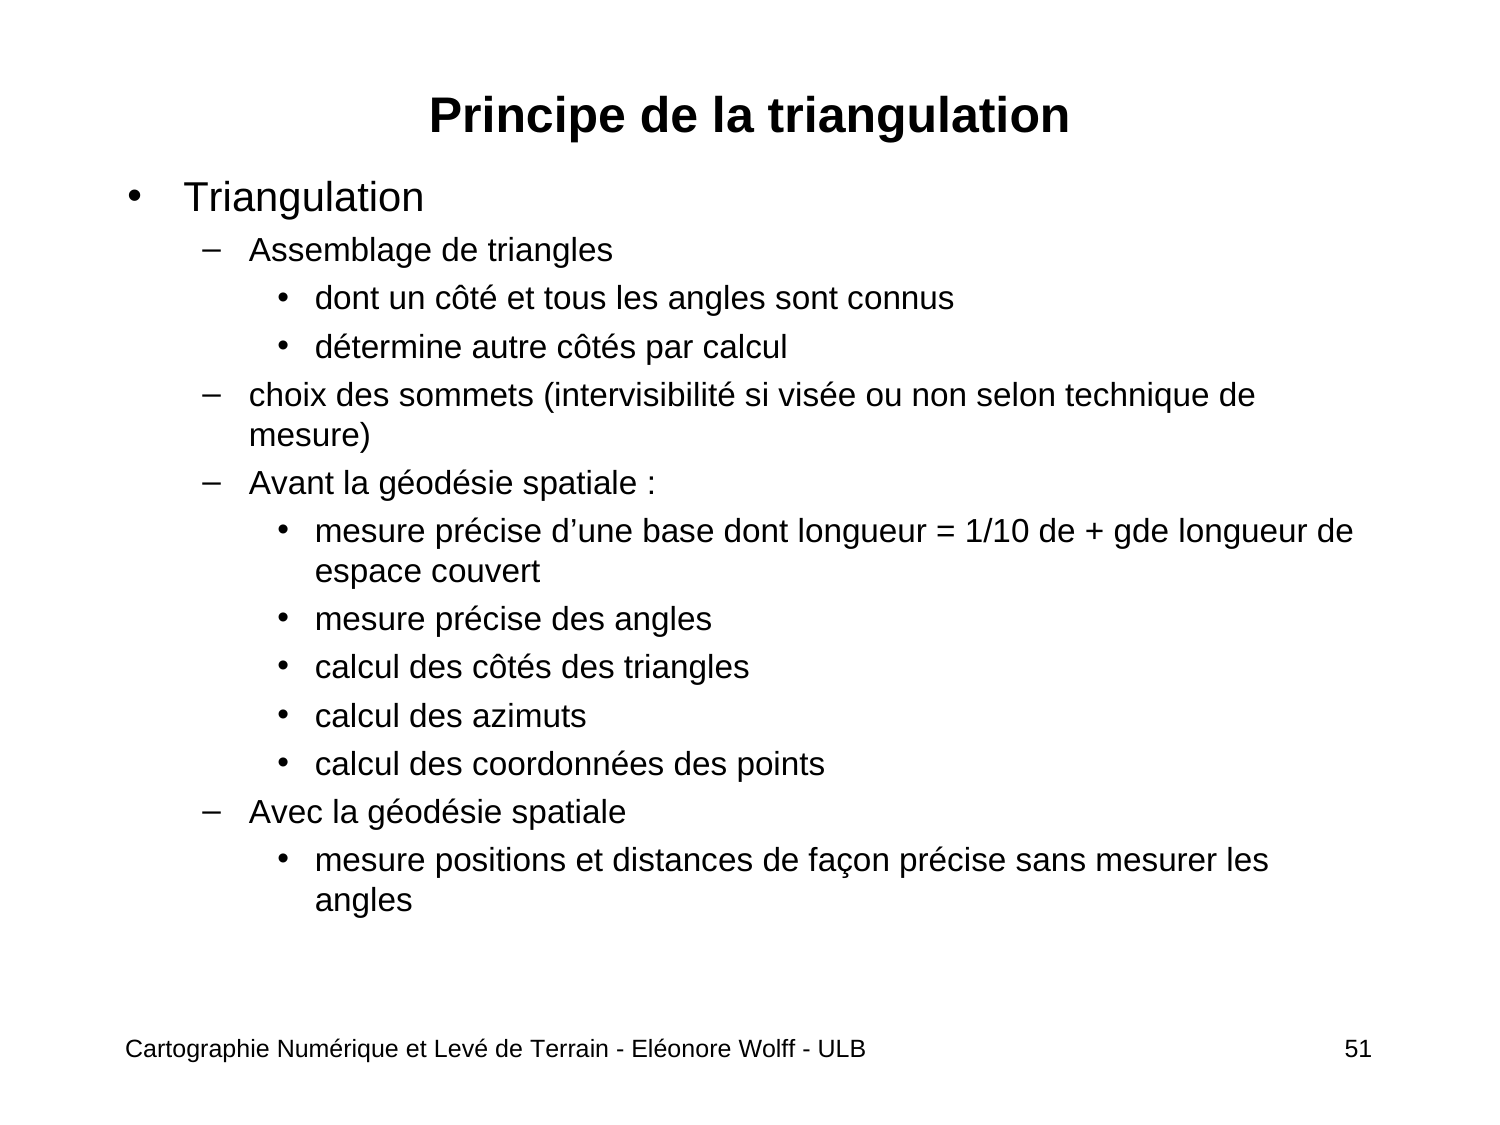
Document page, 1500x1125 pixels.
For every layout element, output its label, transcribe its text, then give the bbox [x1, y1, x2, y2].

text_box <number> [1279, 1024, 1388, 1100]
text_box Cartographie Numérique et Levé de Terrain - Eléonore Wolff - ULB [110, 1024, 1271, 1100]
list Triangulation Assemblage de triangles dont un côté et tous les angles sont connus détermine autre côtés par calcul choix des sommets (intervisibilité si visée ou non selon technique de mesure)‏ Avant la géodésie spatiale : mesure précise d’une base dont longueur = 1/10 de + gde longueur de espace couvert mesure précise des angles calcul des côtés des triangles calcul des azimuts calcul des coordonnées des points Avec la géodésie spatiale mesure positions et distances de façon précise sans mesurer les angles [112, 162, 1388, 1013]
title Principe de la triangulation [112, 68, 1388, 157]
